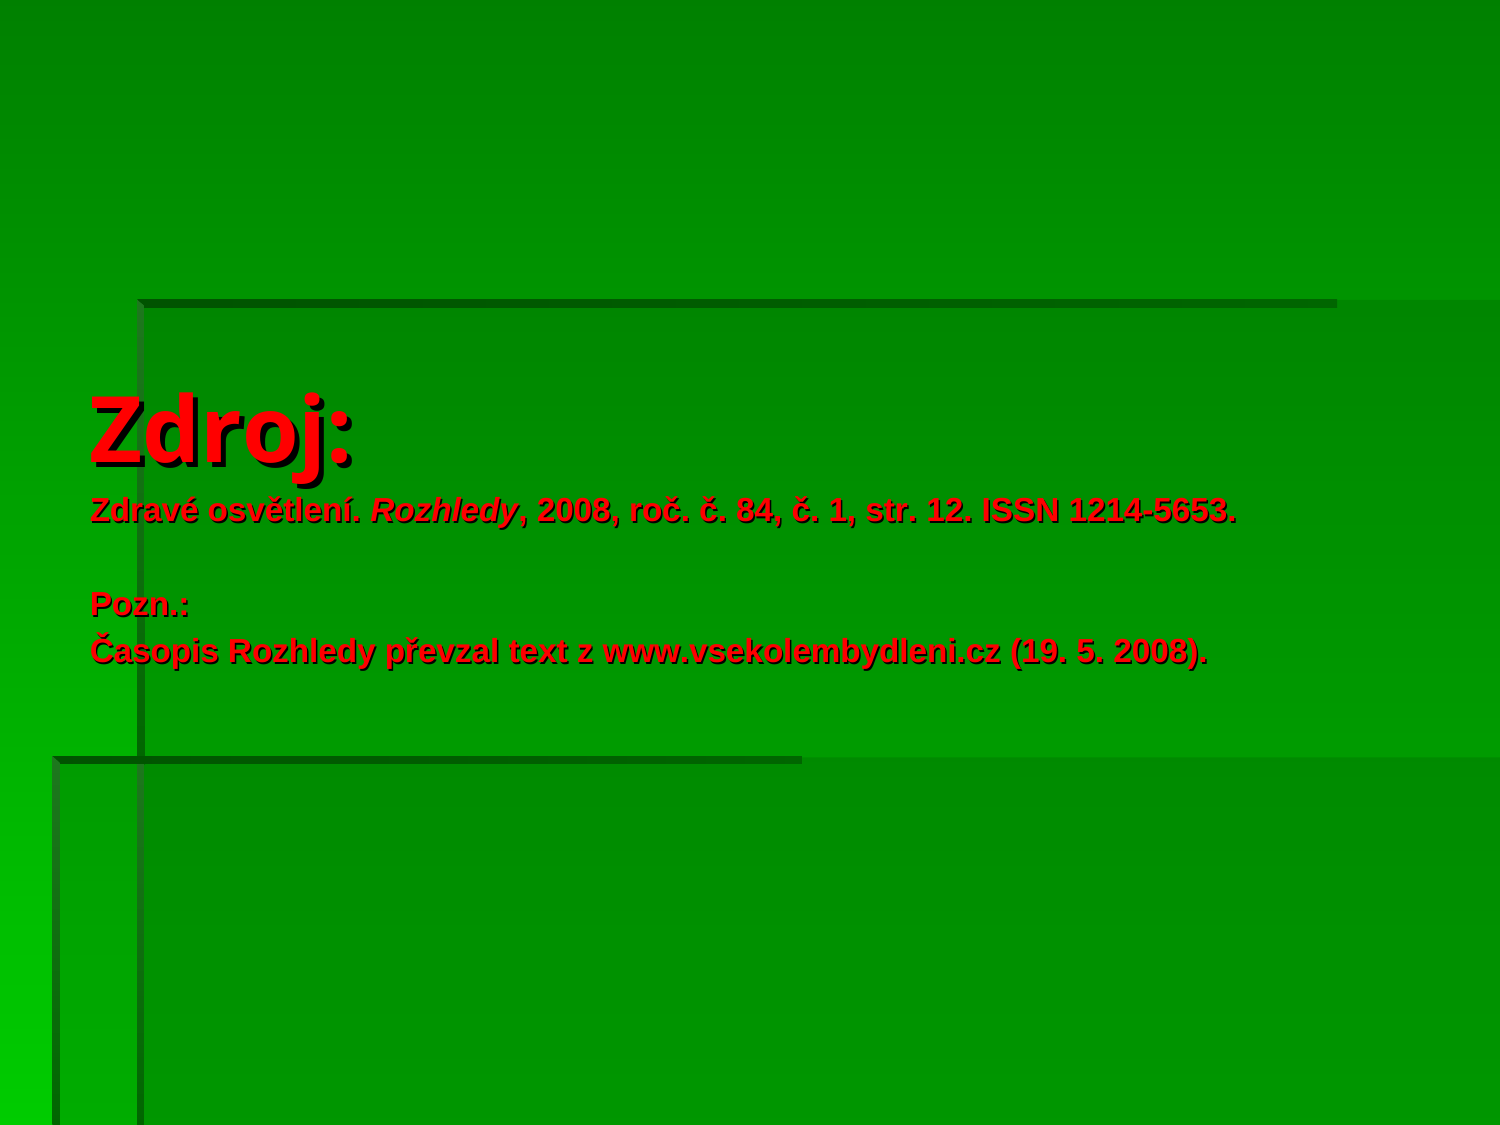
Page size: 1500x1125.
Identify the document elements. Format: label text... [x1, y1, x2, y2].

title Zdroj: Zdravé osvětlení. Rozhledy, 2008, roč. č. 84, č. 1, str. 12. ISSN 1214-5653. Pozn.: Časopis Rozhledy převzal text z www.vsekolembydleni.cz (19. 5. 2008). [75, 45, 1426, 977]
